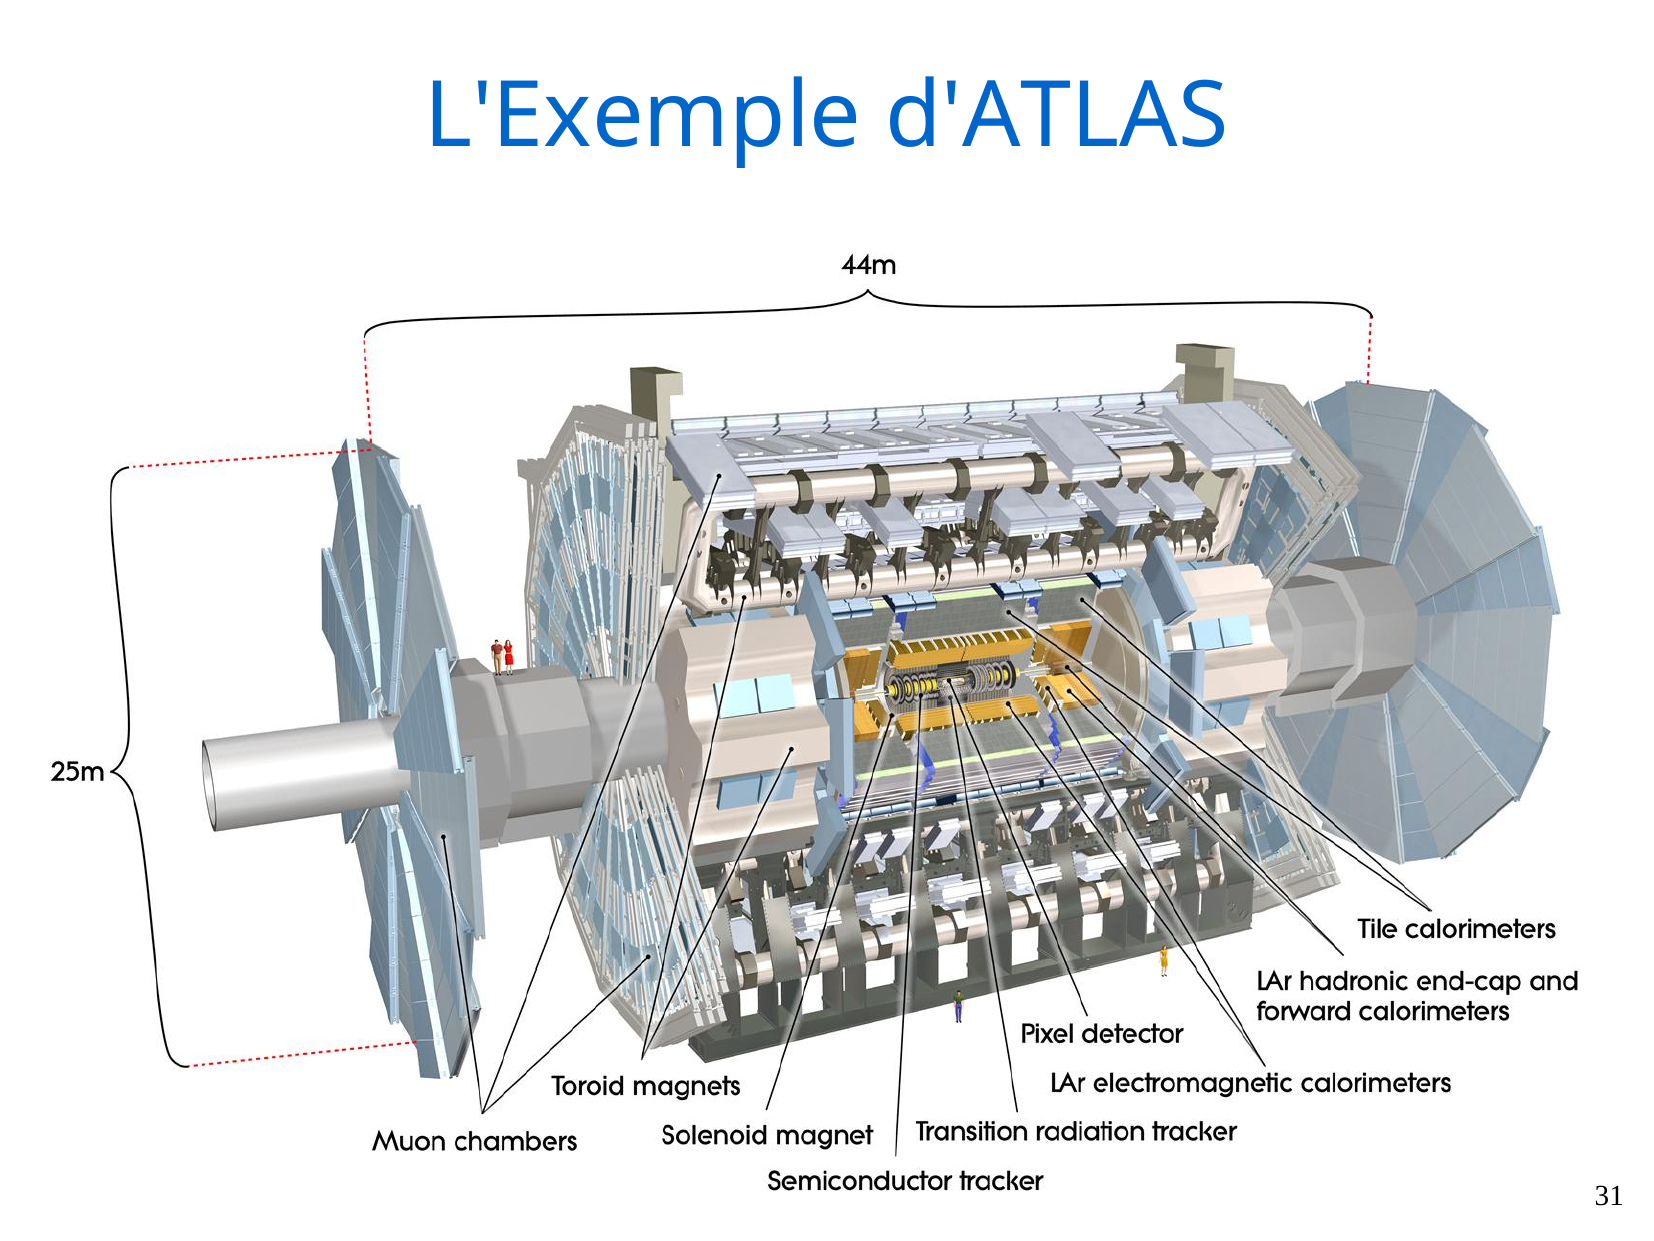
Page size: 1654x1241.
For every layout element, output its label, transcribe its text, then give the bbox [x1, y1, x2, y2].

picture [41, 188, 1589, 1230]
title L'Exemple d'ATLAS [0, 8, 1654, 216]
